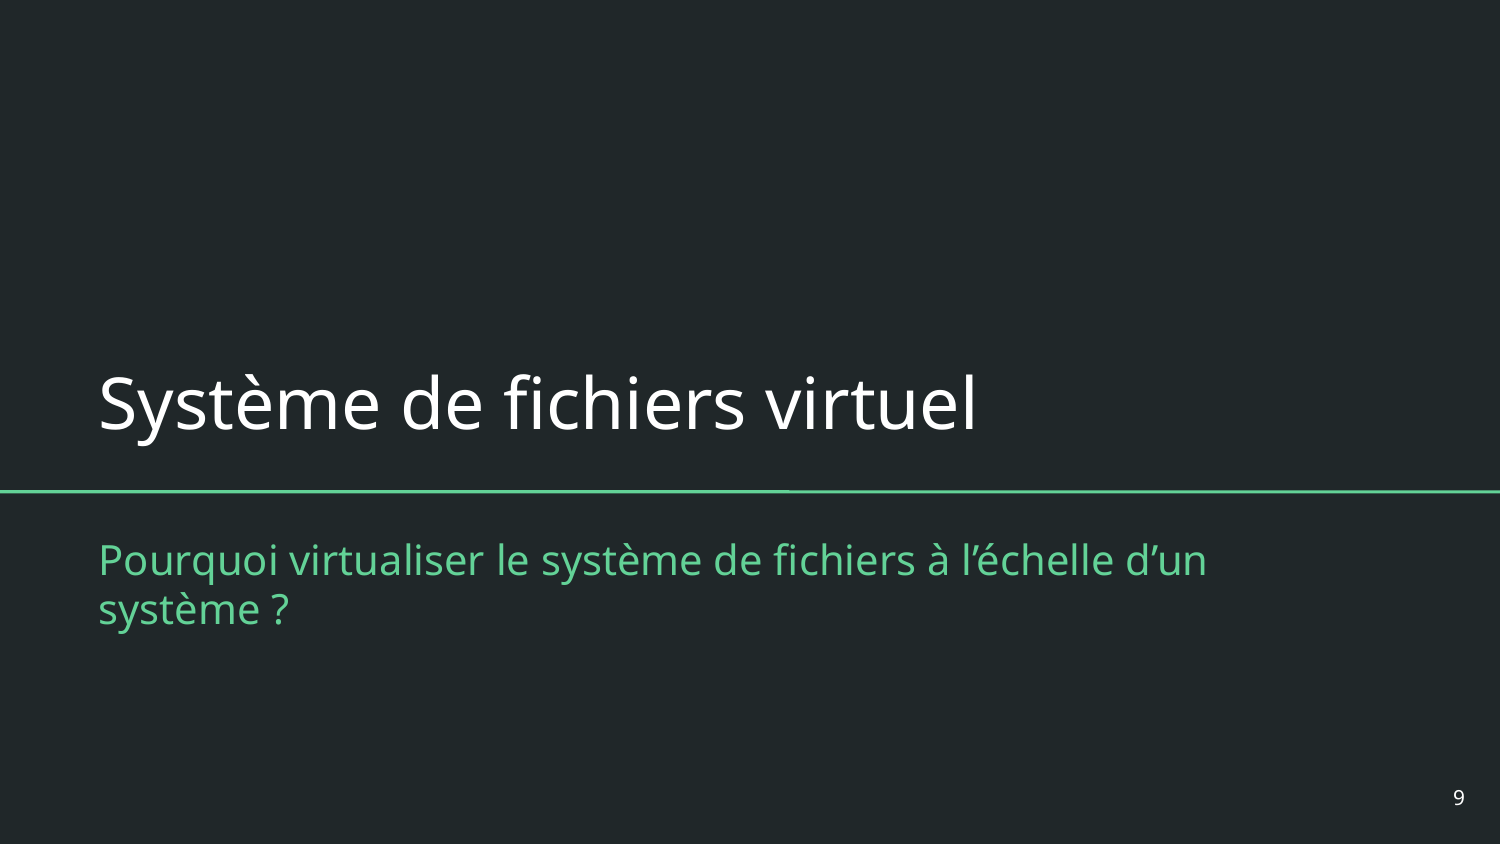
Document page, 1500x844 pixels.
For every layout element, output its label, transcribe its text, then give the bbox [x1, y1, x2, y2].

slide_number <numéro> [1389, 764, 1480, 830]
title Système de fichiers virtuel [83, 337, 1417, 466]
text_box Pourquoi virtualiser le système de fichiers à l’échelle d’un système ? [83, 518, 1418, 649]
